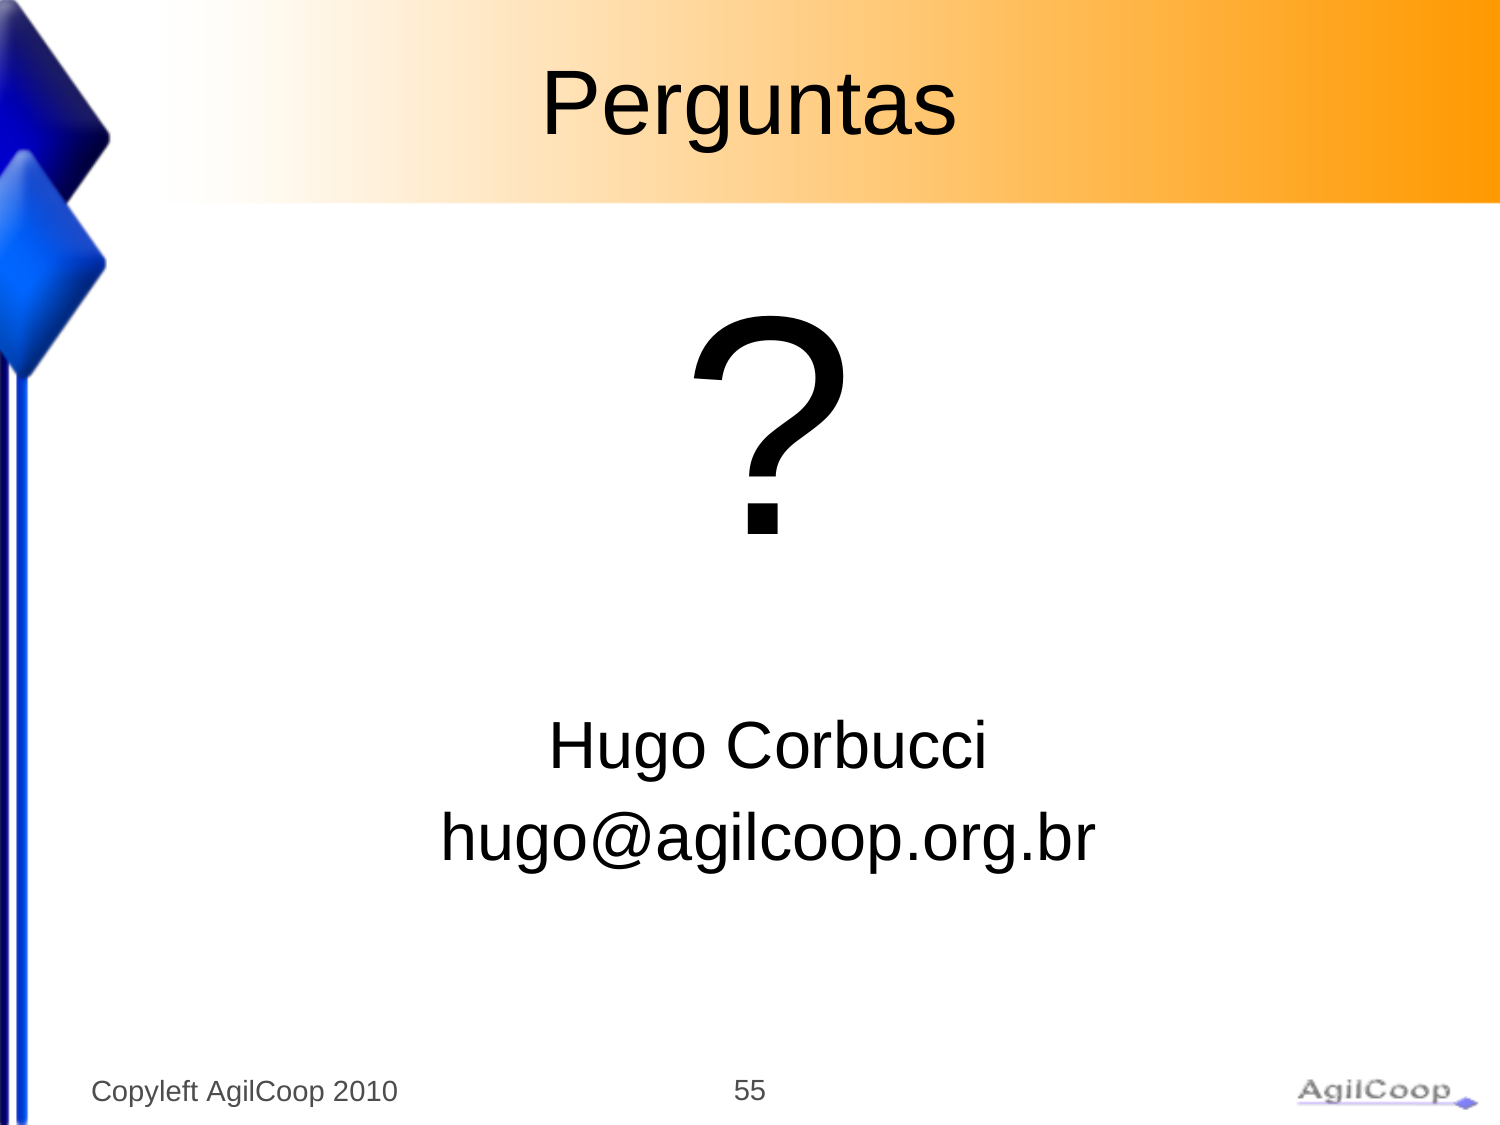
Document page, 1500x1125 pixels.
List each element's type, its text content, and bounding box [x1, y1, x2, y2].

picture [0, 0, 1500, 1125]
title Perguntas [75, 8, 1426, 197]
list ? Hugo Corbucci hugo@agilcoop.org.br [112, 243, 1426, 1006]
